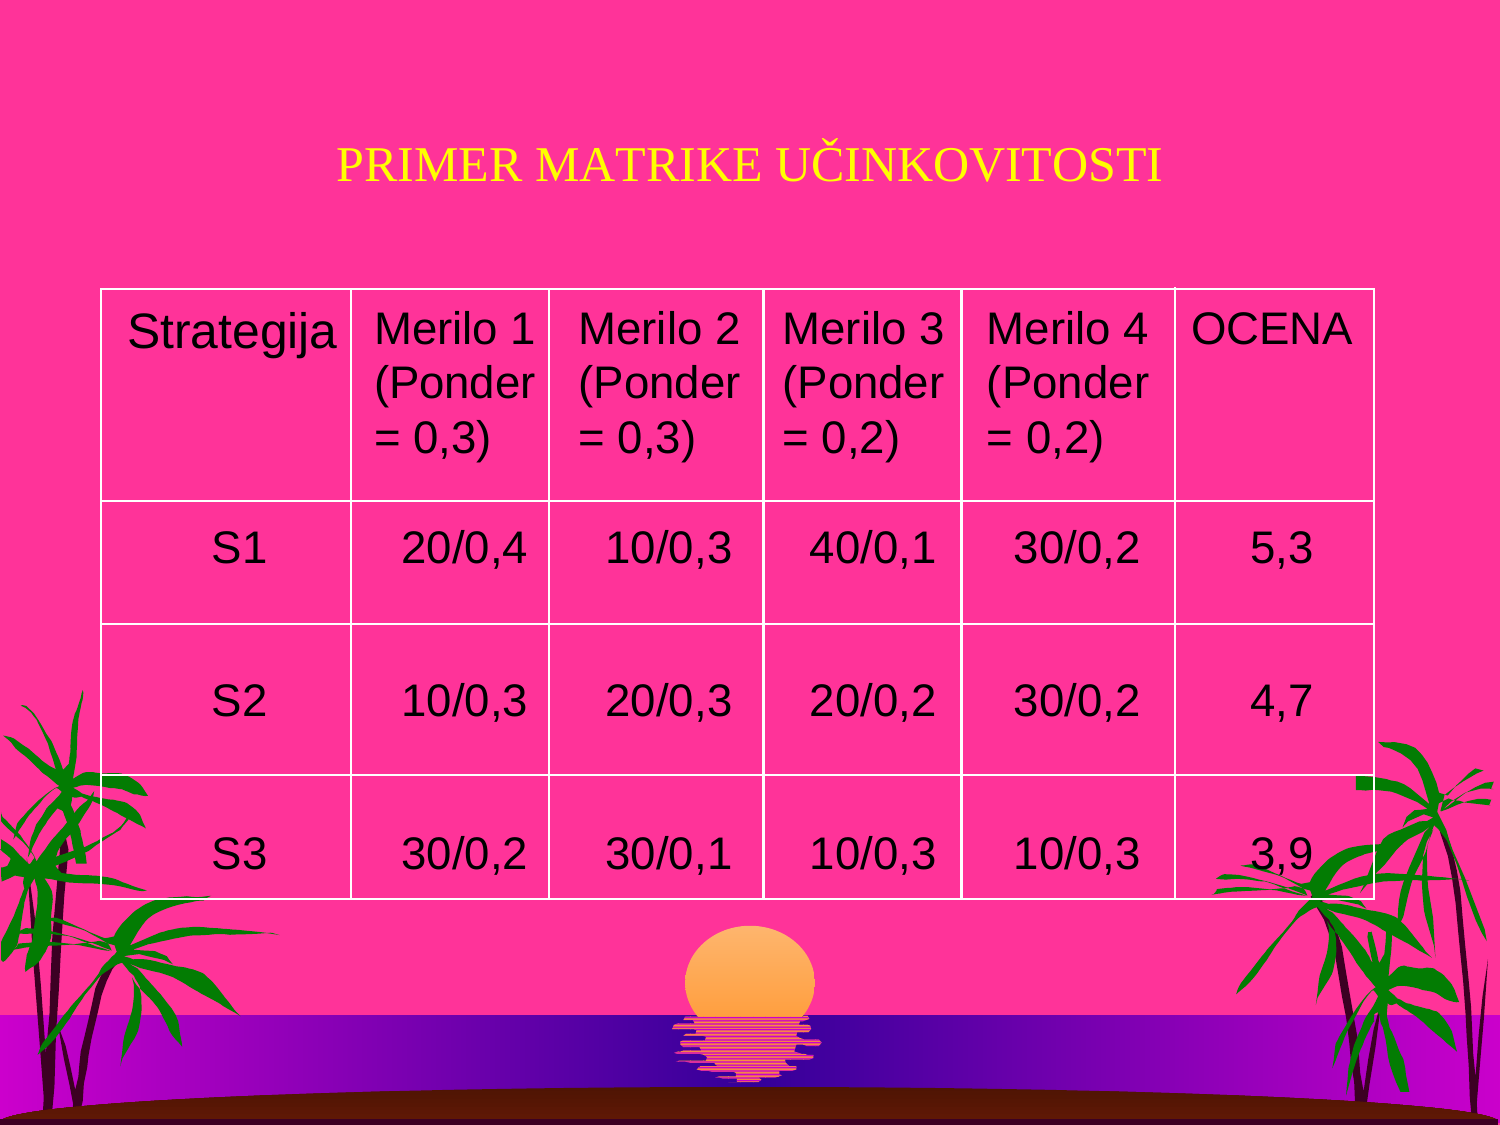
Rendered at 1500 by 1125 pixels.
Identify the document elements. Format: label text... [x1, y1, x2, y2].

chart [112, 502, 350, 623]
chart [352, 293, 548, 500]
chart [1176, 625, 1373, 774]
chart [1176, 502, 1373, 623]
chart [963, 502, 1174, 623]
picture [672, 1015, 822, 1083]
chart [1176, 293, 1373, 500]
chart [112, 293, 1384, 963]
chart [765, 776, 960, 898]
chart [765, 293, 960, 500]
chart [550, 625, 762, 774]
chart [112, 776, 350, 898]
chart [550, 776, 762, 898]
chart [963, 776, 1174, 898]
chart [550, 293, 762, 500]
title PRIMER MATRIKE UČINKOVITOSTI [112, 65, 1388, 257]
chart [765, 502, 960, 623]
chart [765, 625, 960, 774]
chart [550, 502, 762, 623]
chart [352, 502, 548, 623]
chart [352, 625, 548, 774]
chart [963, 293, 1174, 500]
chart [112, 293, 350, 500]
chart [1176, 776, 1373, 898]
chart [963, 625, 1174, 774]
chart [112, 625, 350, 774]
chart [352, 776, 548, 898]
